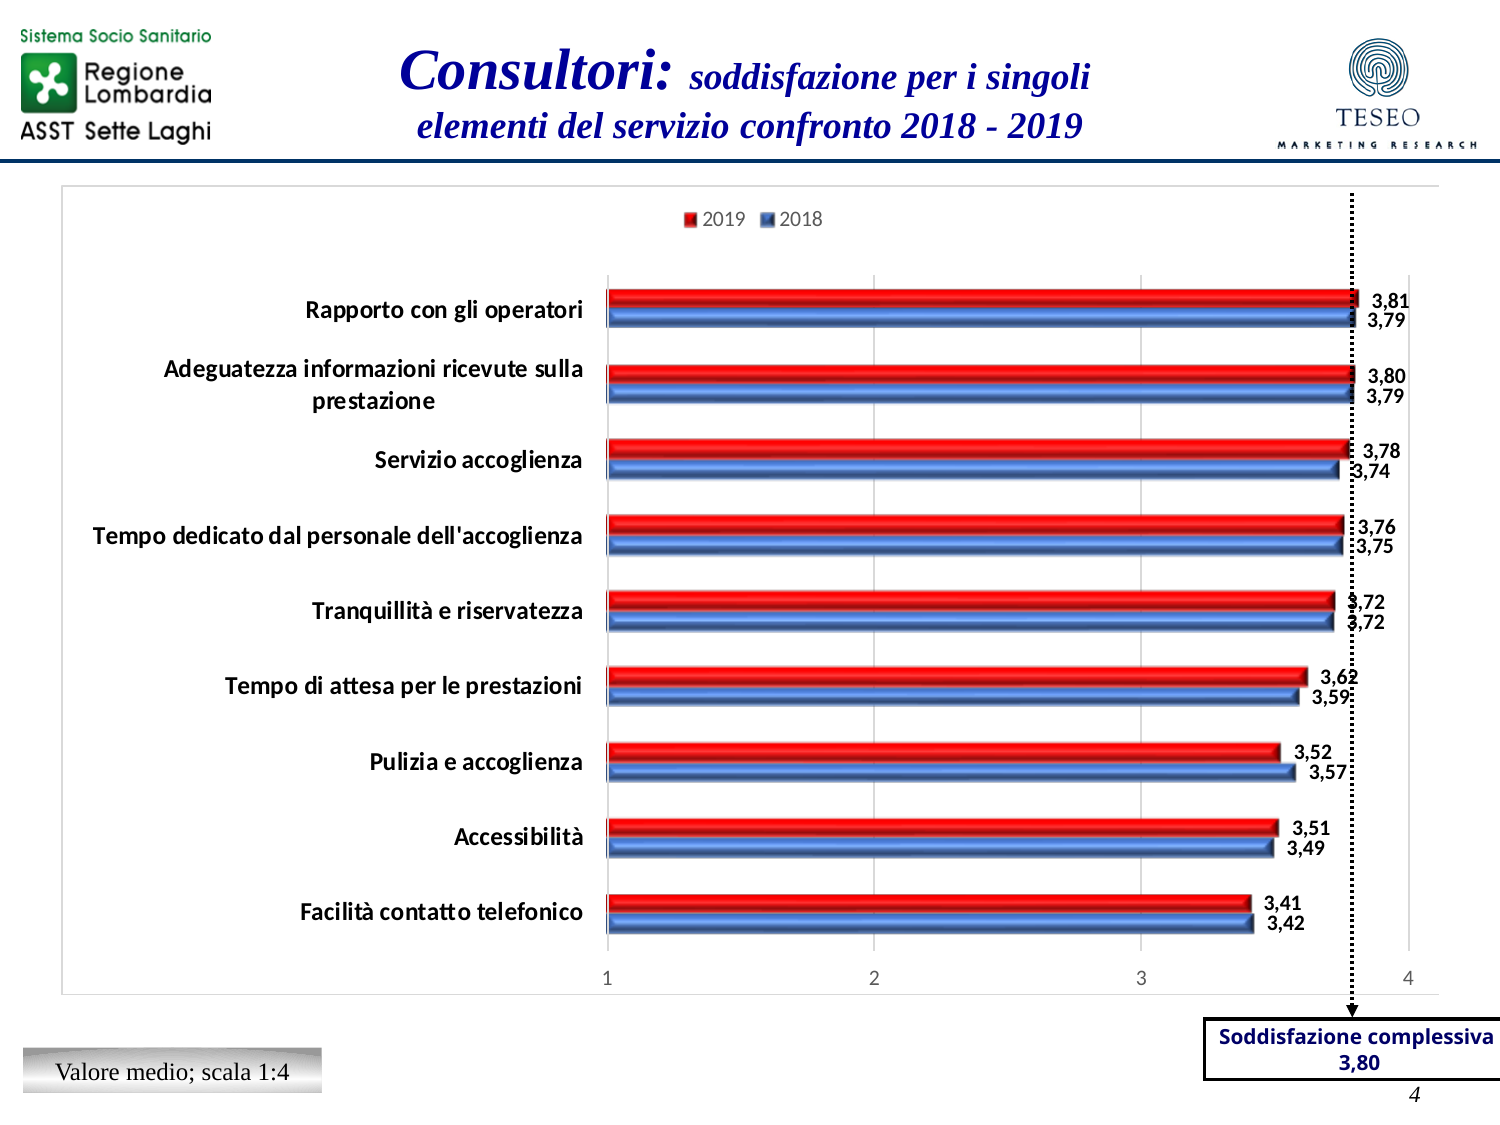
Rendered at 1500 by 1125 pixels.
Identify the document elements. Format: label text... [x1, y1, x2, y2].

picture [60, 185, 1439, 995]
text_box Soddisfazione complessiva 3,80 [1204, 1018, 1500, 1080]
picture [21, 26, 206, 148]
text_box Valore medio; scala 1:4 [23, 1047, 322, 1093]
picture [1294, 30, 1481, 149]
text_box Consultori: soddisfazione per i singoli elementi del servizio confronto 2018 - 2019 [206, 25, 1294, 151]
